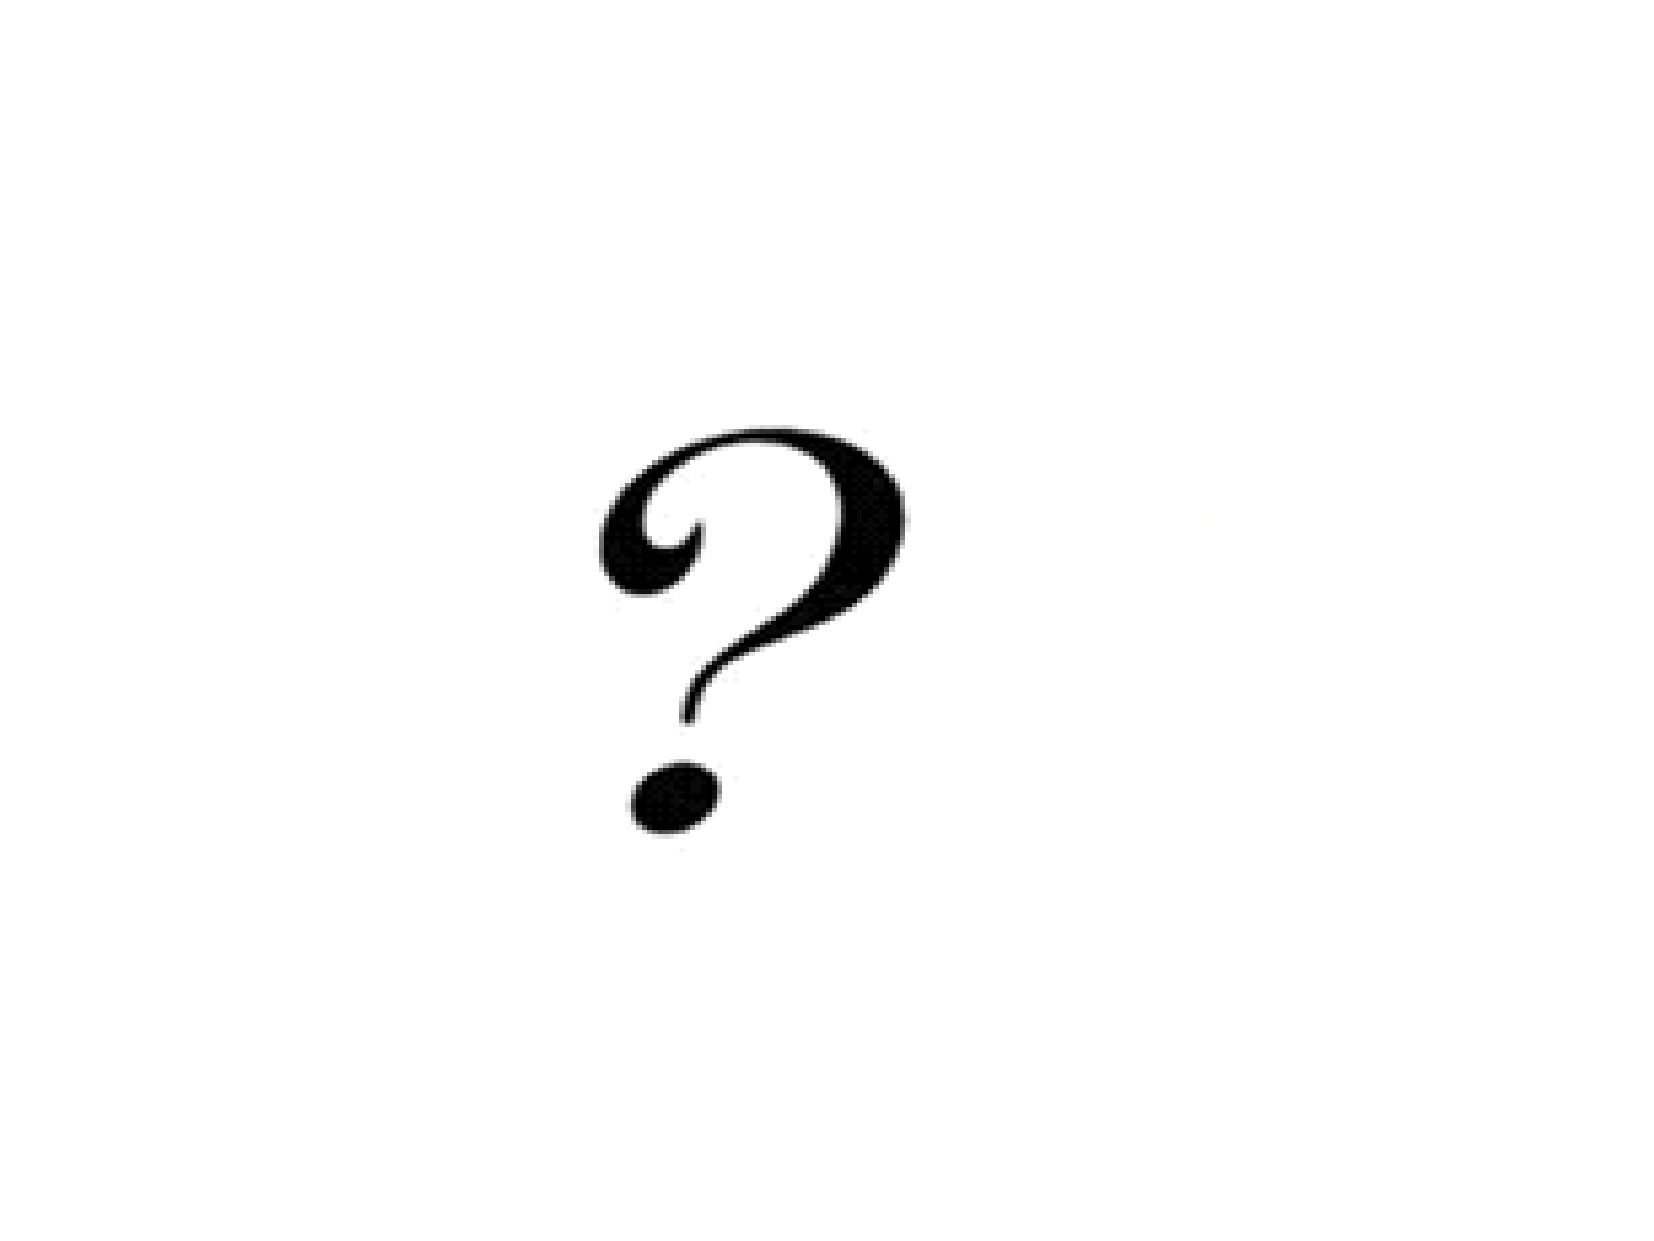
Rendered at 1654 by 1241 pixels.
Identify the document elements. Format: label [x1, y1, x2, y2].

picture [389, 256, 1229, 1004]
